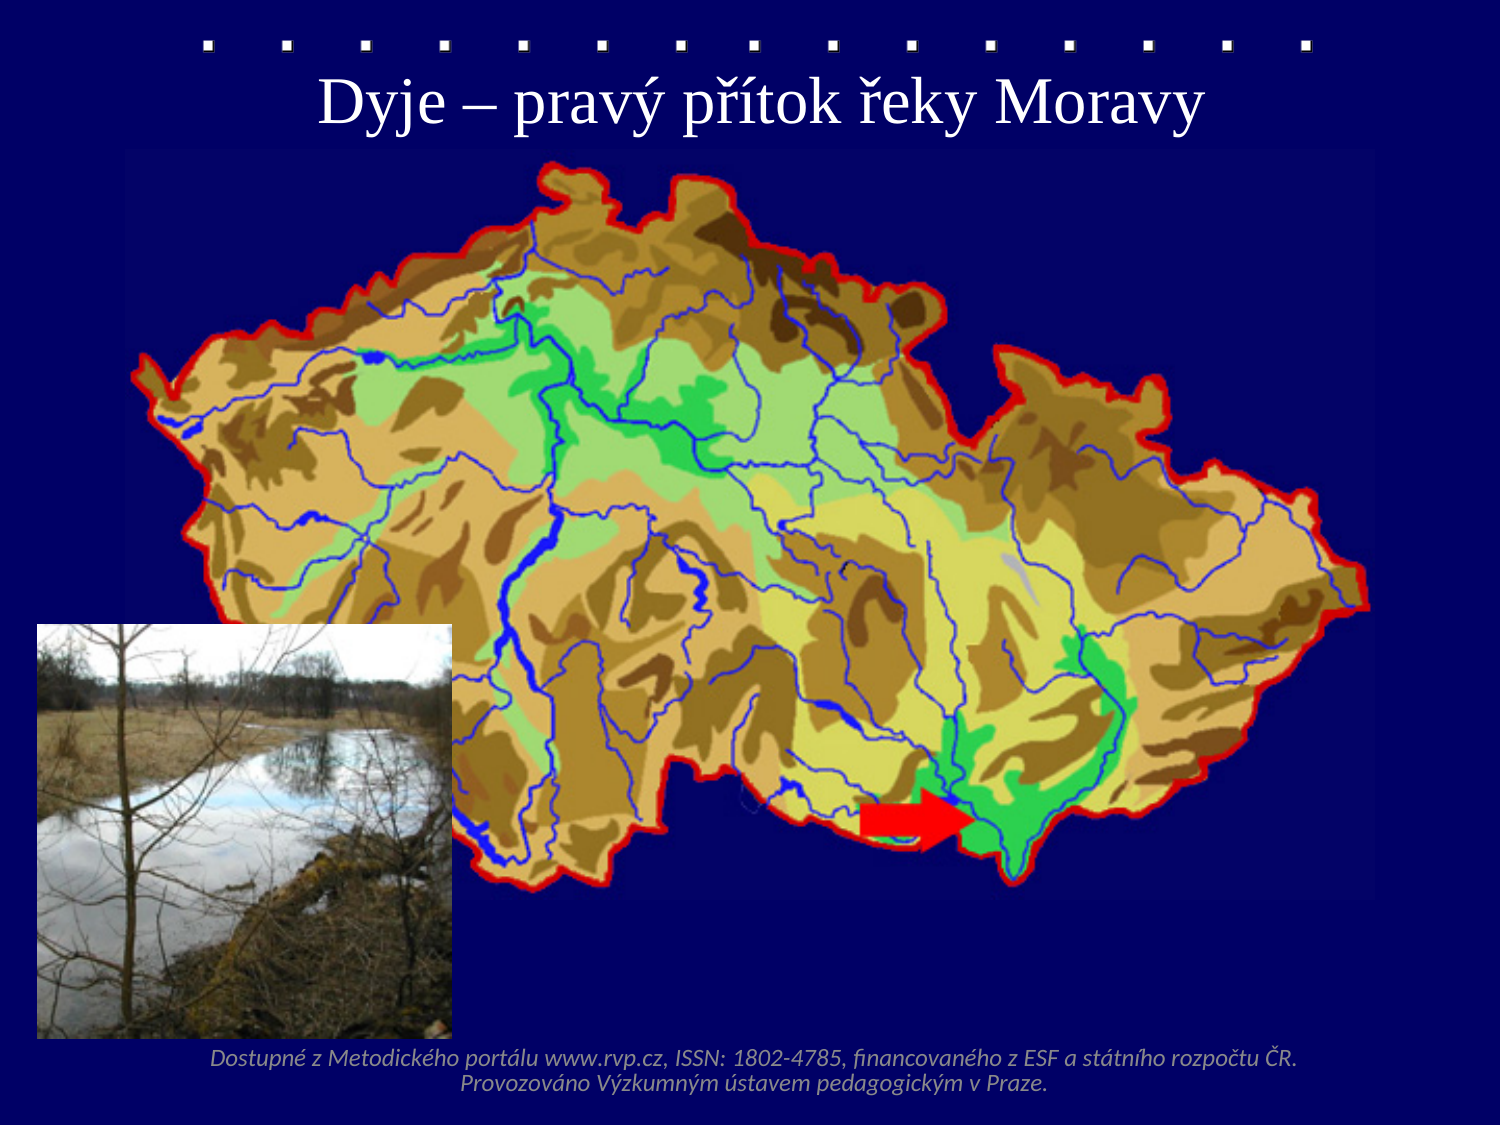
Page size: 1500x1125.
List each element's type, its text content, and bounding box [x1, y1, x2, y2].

list Dyje – pravý přítok řeky Moravy [212, 62, 1313, 149]
picture [200, 37, 1326, 57]
picture [37, 149, 1375, 1039]
